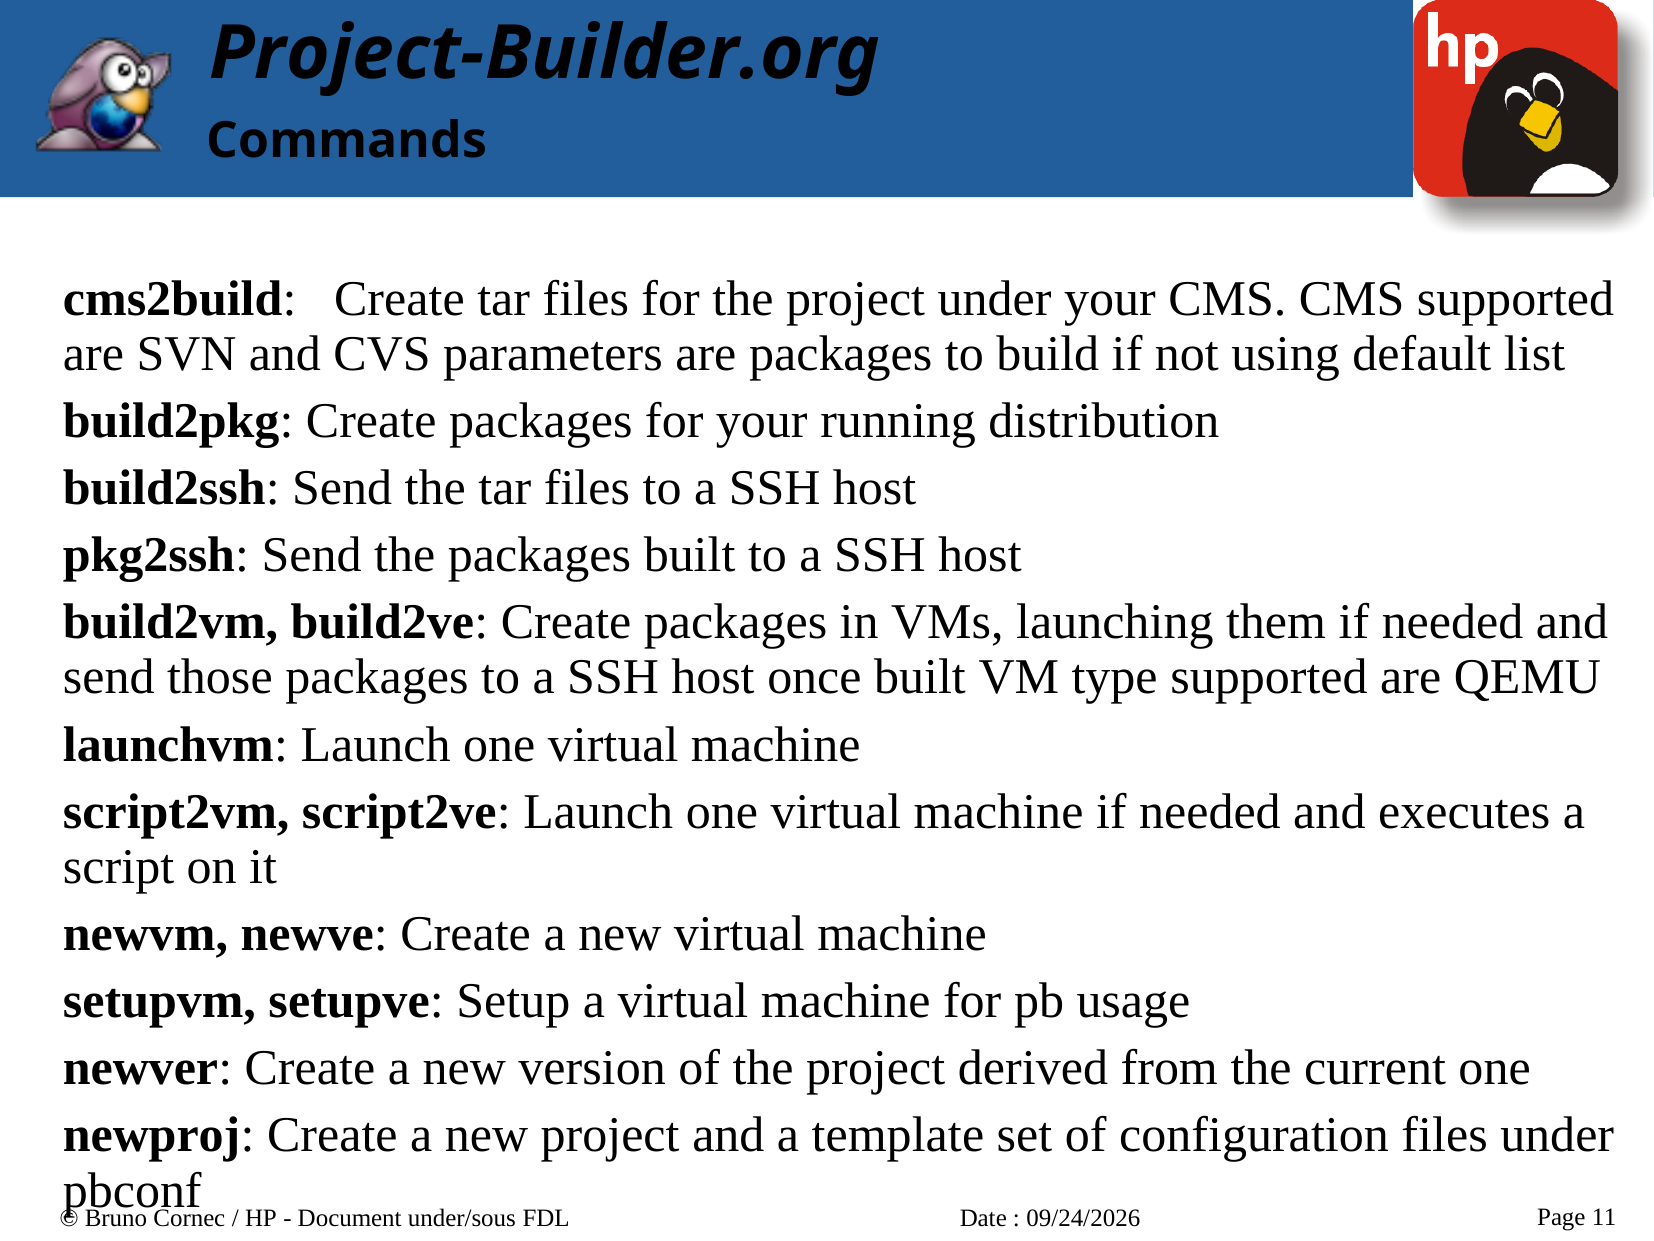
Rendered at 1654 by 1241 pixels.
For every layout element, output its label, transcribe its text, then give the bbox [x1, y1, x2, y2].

text_box cms2build: Create tar files for the project under your CMS. CMS supported are SVN and CVS parameters are packages to build if not using default list build2pkg: Create packages for your running distribution build2ssh: Send the tar files to a SSH host pkg2ssh: Send the packages built to a SSH host build2vm, build2ve: Create packages in VMs, launching them if needed and send those packages to a SSH host once built VM type supported are QEMU launchvm: Launch one virtual machine script2vm, script2ve: Launch one virtual machine if needed and executes a script on it newvm, newve: Create a new virtual machine setupvm, setupve: Setup a virtual machine for pb usage newver: Create a new version of the project derived from the current one newproj: Create a new project and a template set of configuration files under pbconf [62, 270, 1654, 1218]
picture [1413, 0, 1654, 235]
picture [0, 0, 211, 199]
title Commands [206, 59, 1121, 221]
